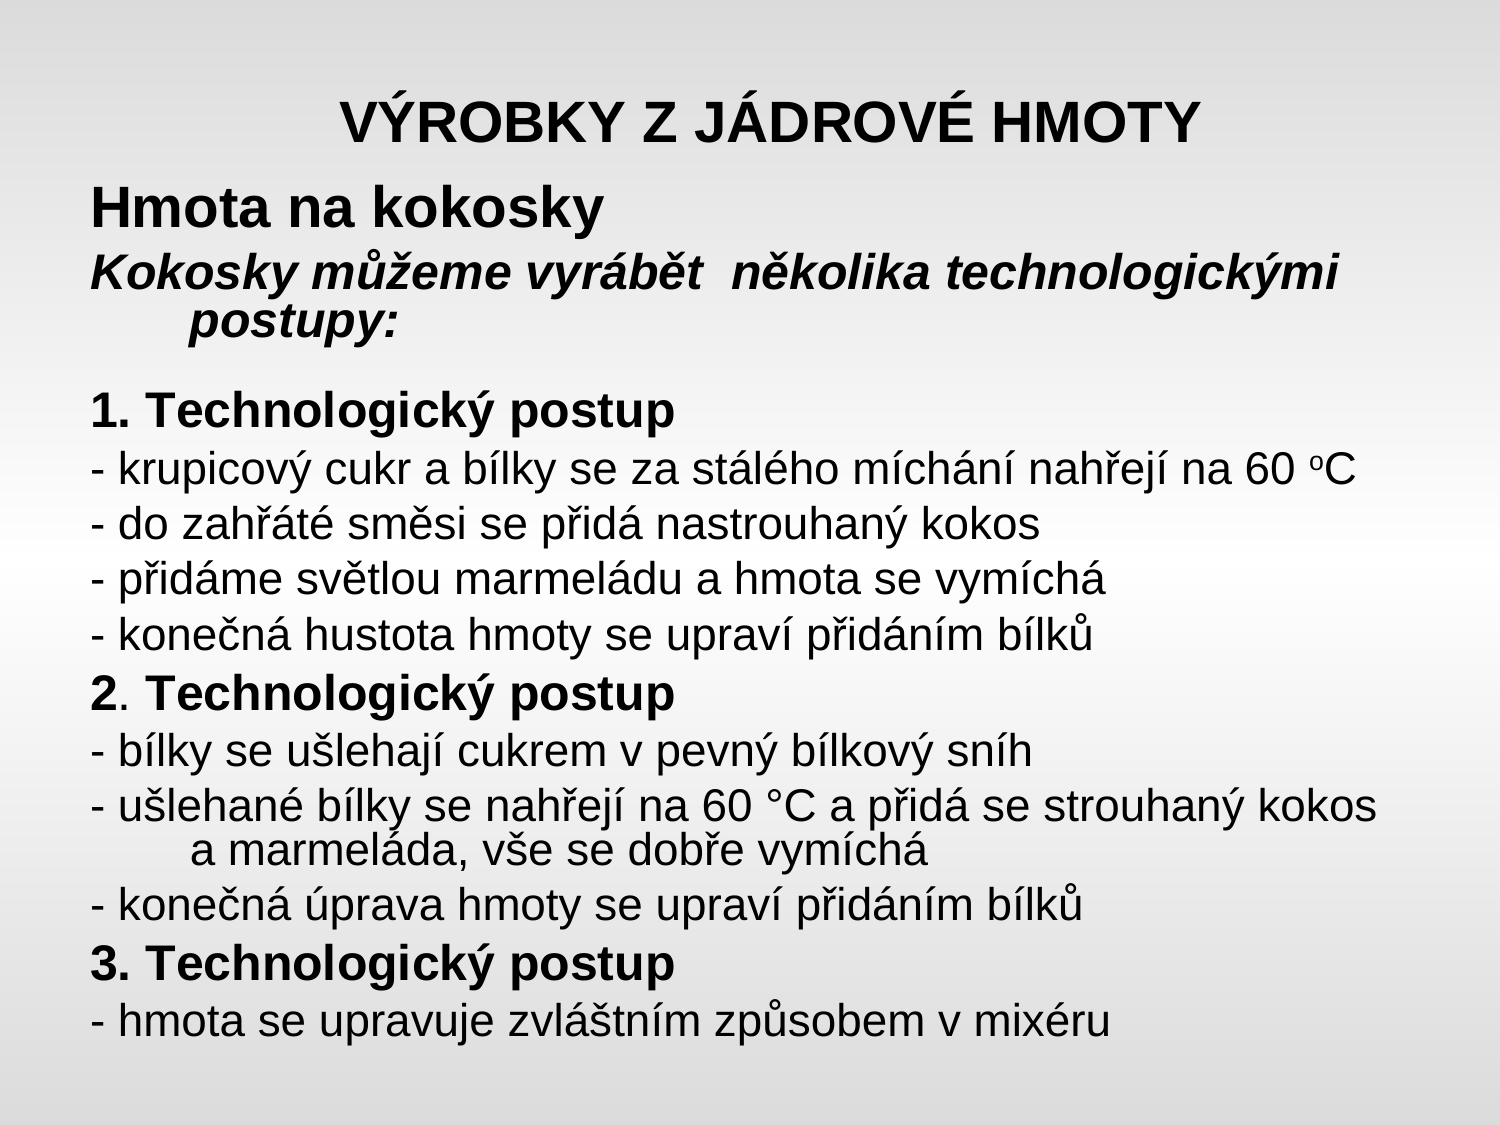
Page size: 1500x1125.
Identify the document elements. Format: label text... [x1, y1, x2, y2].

list Hmota na kokosky Kokosky můžeme vyrábět několika technologickými postupy: 1. Technologický postup - krupicový cukr a bílky se za stálého míchání nahřejí na 60 oC - do zahřáté směsi se přidá nastrouhaný kokos - přidáme světlou marmeládu a hmota se vymíchá - konečná hustota hmoty se upraví přidáním bílků 2. Technologický postup - bílky se ušlehají cukrem v pevný bílkový sníh - ušlehané bílky se nahřejí na 60 °C a přidá se strouhaný kokos a marmeláda, vše se dobře vymíchá - konečná úprava hmoty se upraví přidáním bílků 3. Technologický postup - hmota se upravuje zvláštním způsobem v mixéru [75, 174, 1426, 1088]
title VÝROBKY Z JÁDROVÉ HMOTY [112, 50, 1413, 174]
